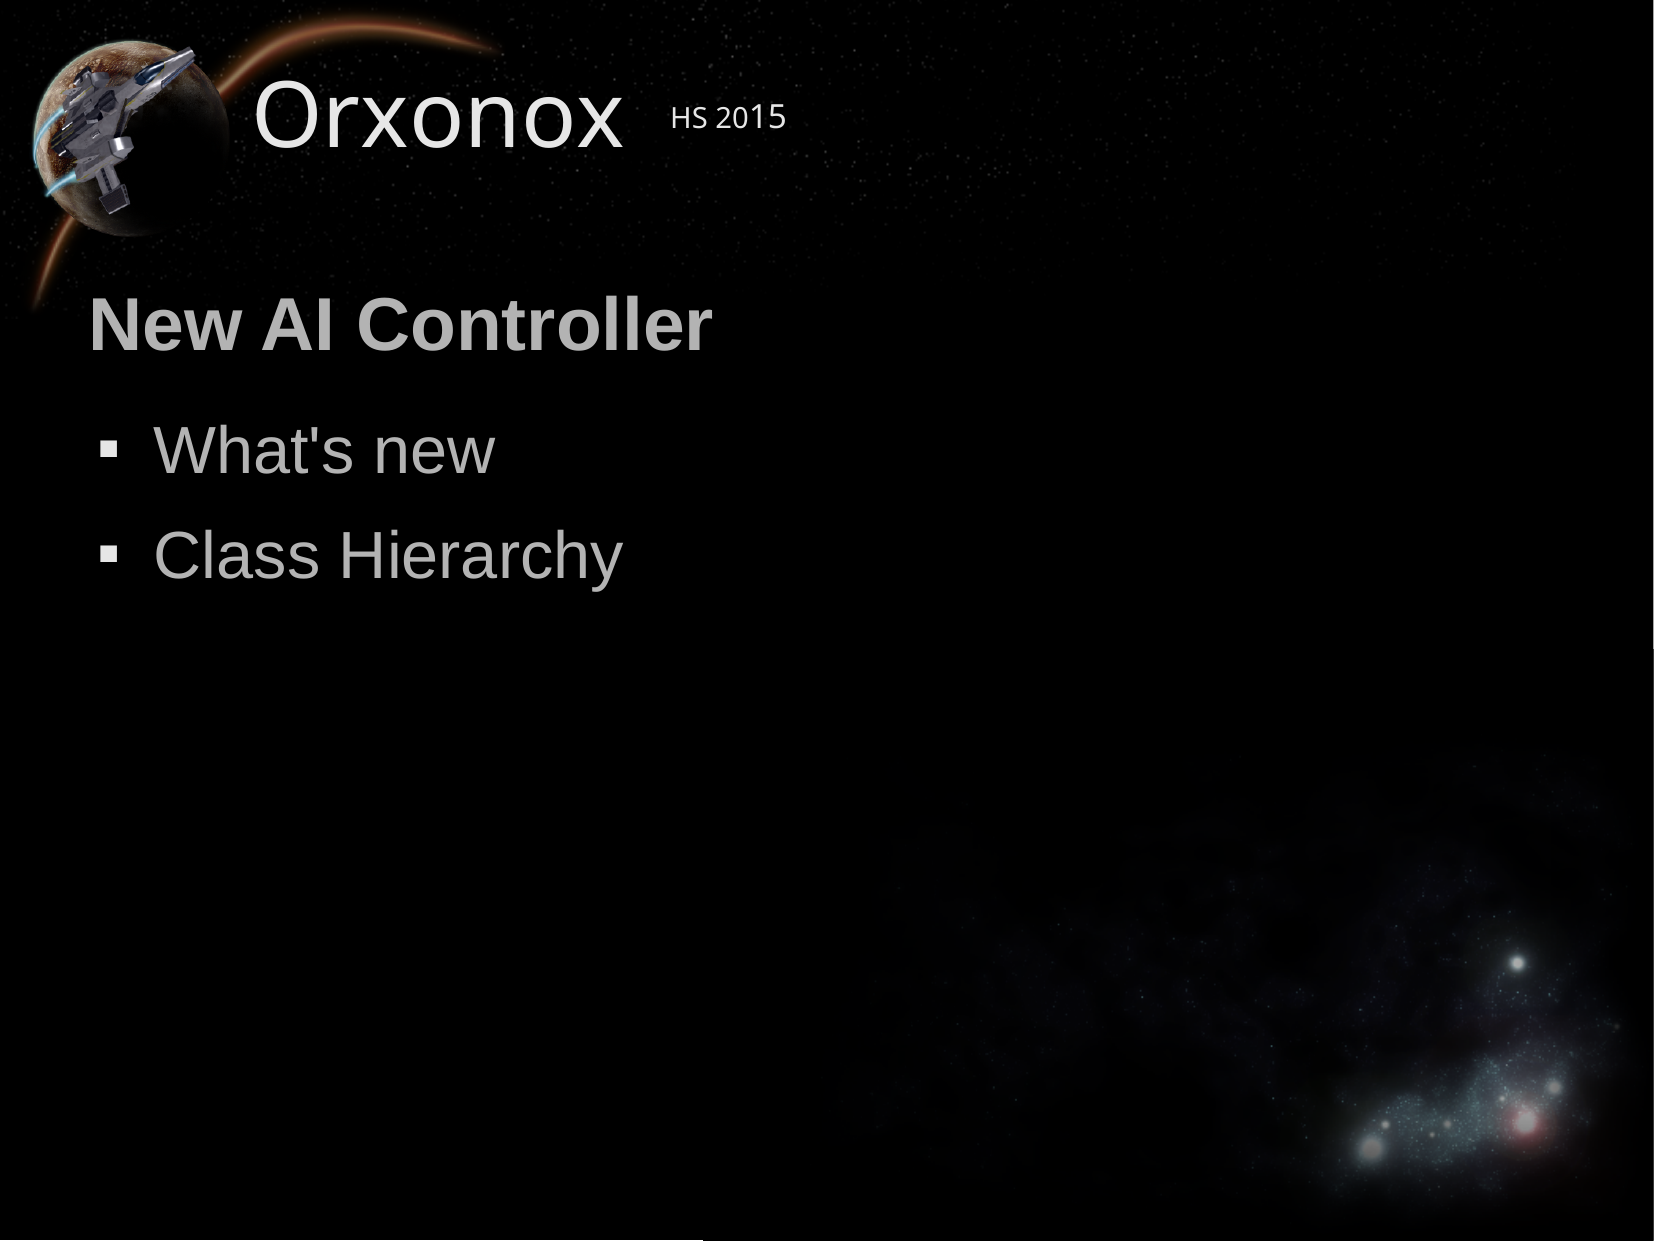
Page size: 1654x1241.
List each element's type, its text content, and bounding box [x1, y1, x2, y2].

list What's new Class Hierarchy [82, 413, 1571, 1188]
picture [0, 0, 1607, 443]
picture [703, 649, 1654, 1241]
title New AI Controller [88, 273, 1577, 377]
